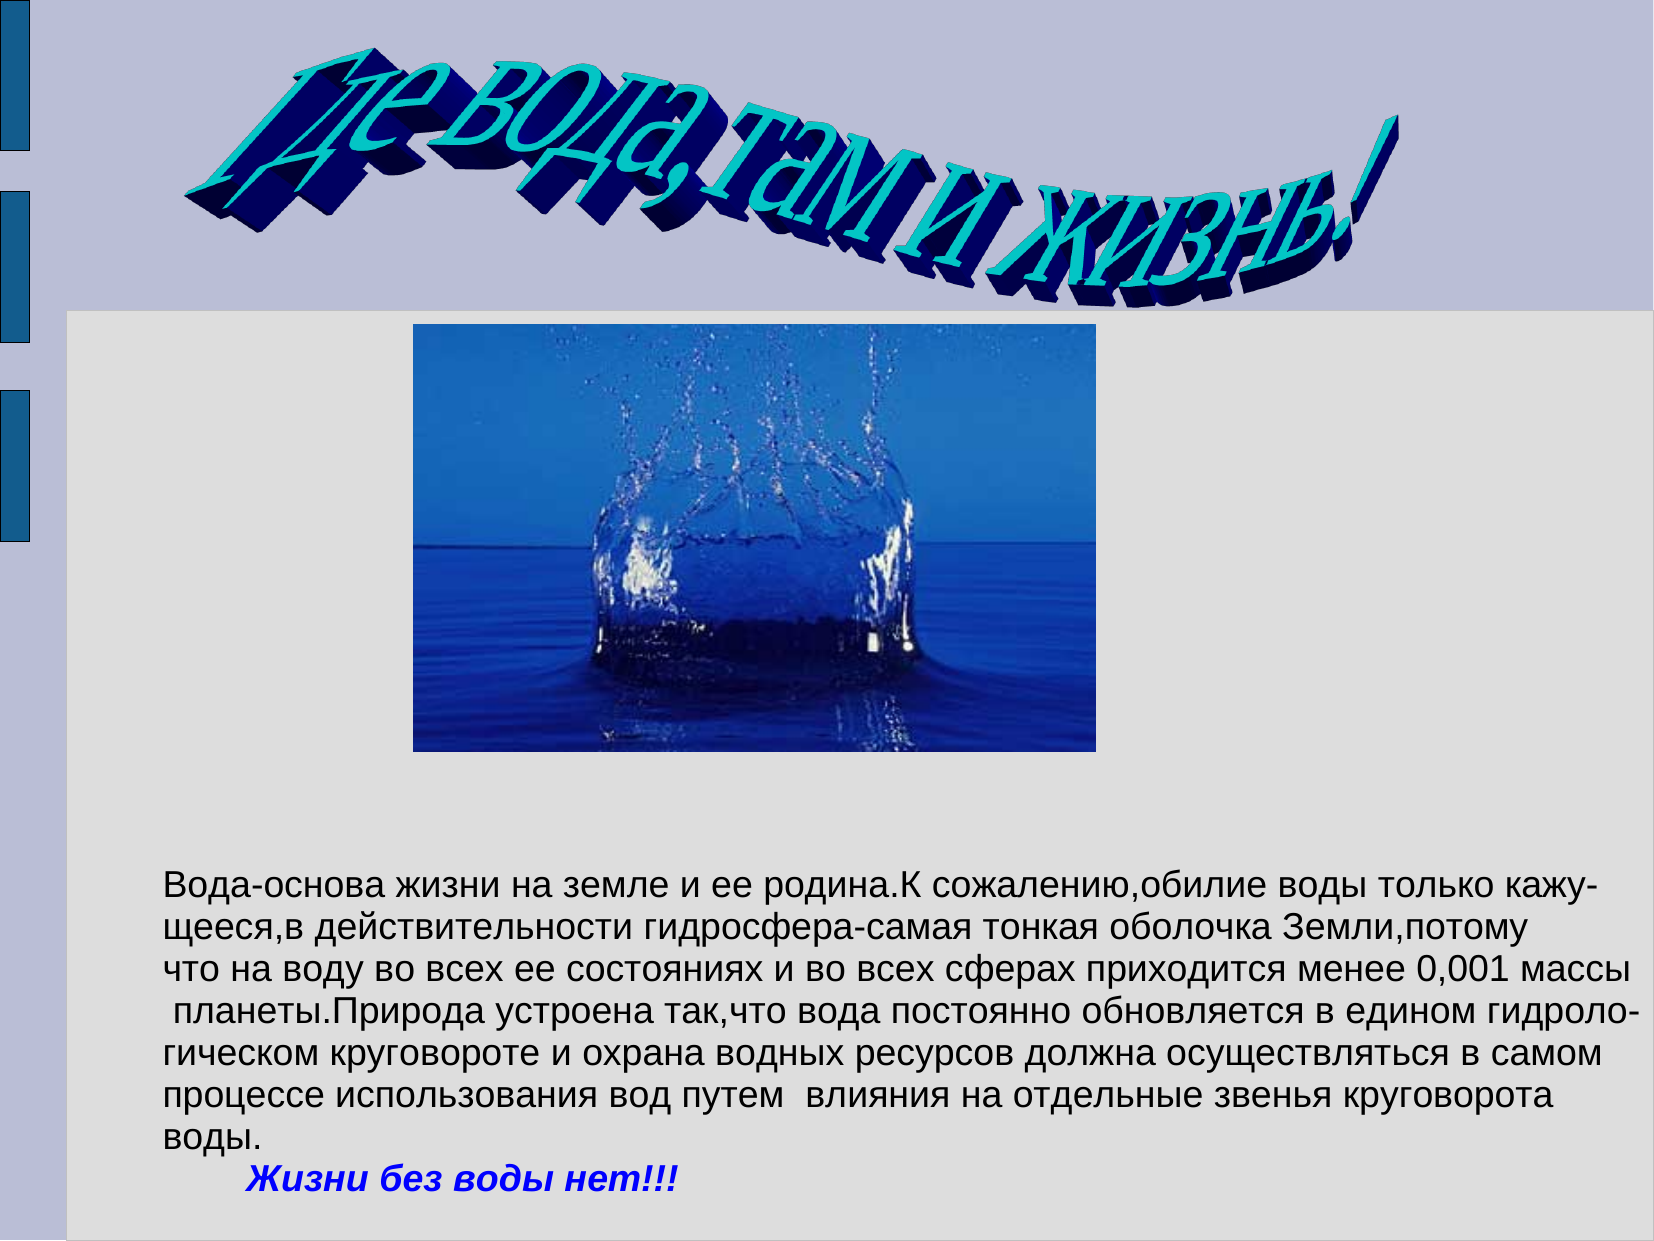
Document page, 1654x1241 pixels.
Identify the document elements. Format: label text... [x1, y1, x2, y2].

text_box Вода-основа жизни на земле и ее родина.К сожалению,обилие воды только кажу- щееся,в действительности гидросфера-самая тонкая оболочка Земли,потому что на воду во всех ее состояниях и во всех сферах приходится менее 0,001 массы планеты.Природа устроена так,что вода постоянно обновляется в едином гидроло- гическом круговороте и охрана водных ресурсов должна осуществляться в самом процессе использования вод путем влияния на отдельные звенья круговорота воды. Жизни без воды нет!!! [147, 856, 1654, 1209]
picture [413, 324, 1096, 752]
